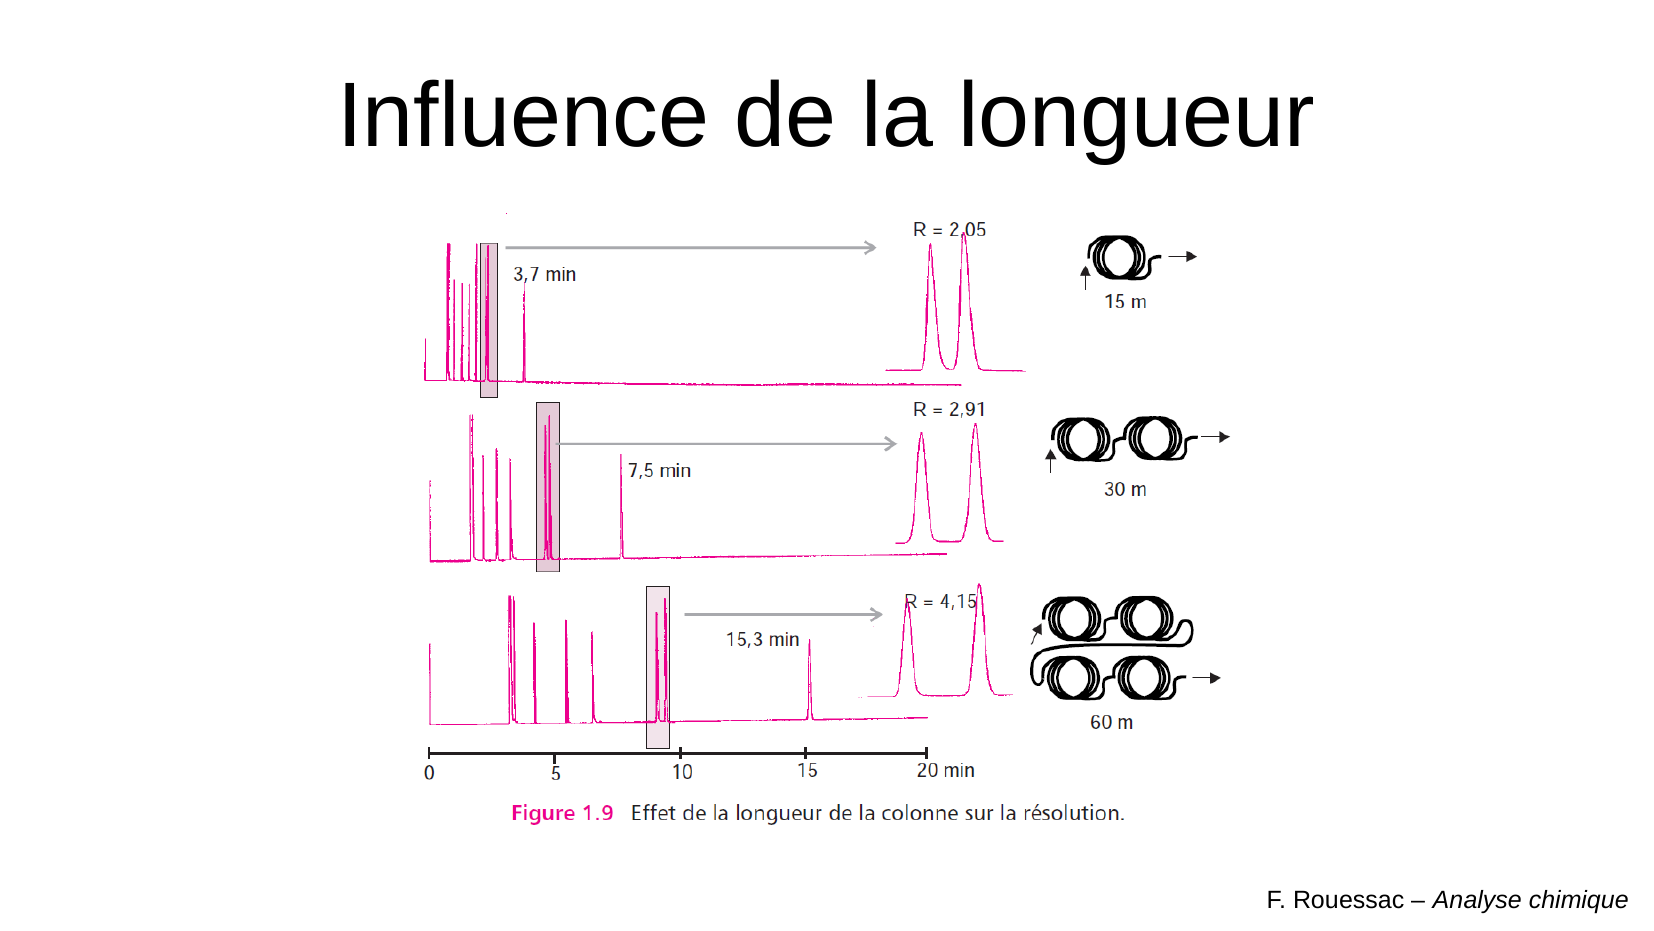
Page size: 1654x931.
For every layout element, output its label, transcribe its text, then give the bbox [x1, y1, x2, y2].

title Influence de la longueur [82, 37, 1571, 193]
picture [366, 204, 1359, 827]
text_box F. Rouessac – Analyse chimique [1251, 878, 1654, 922]
